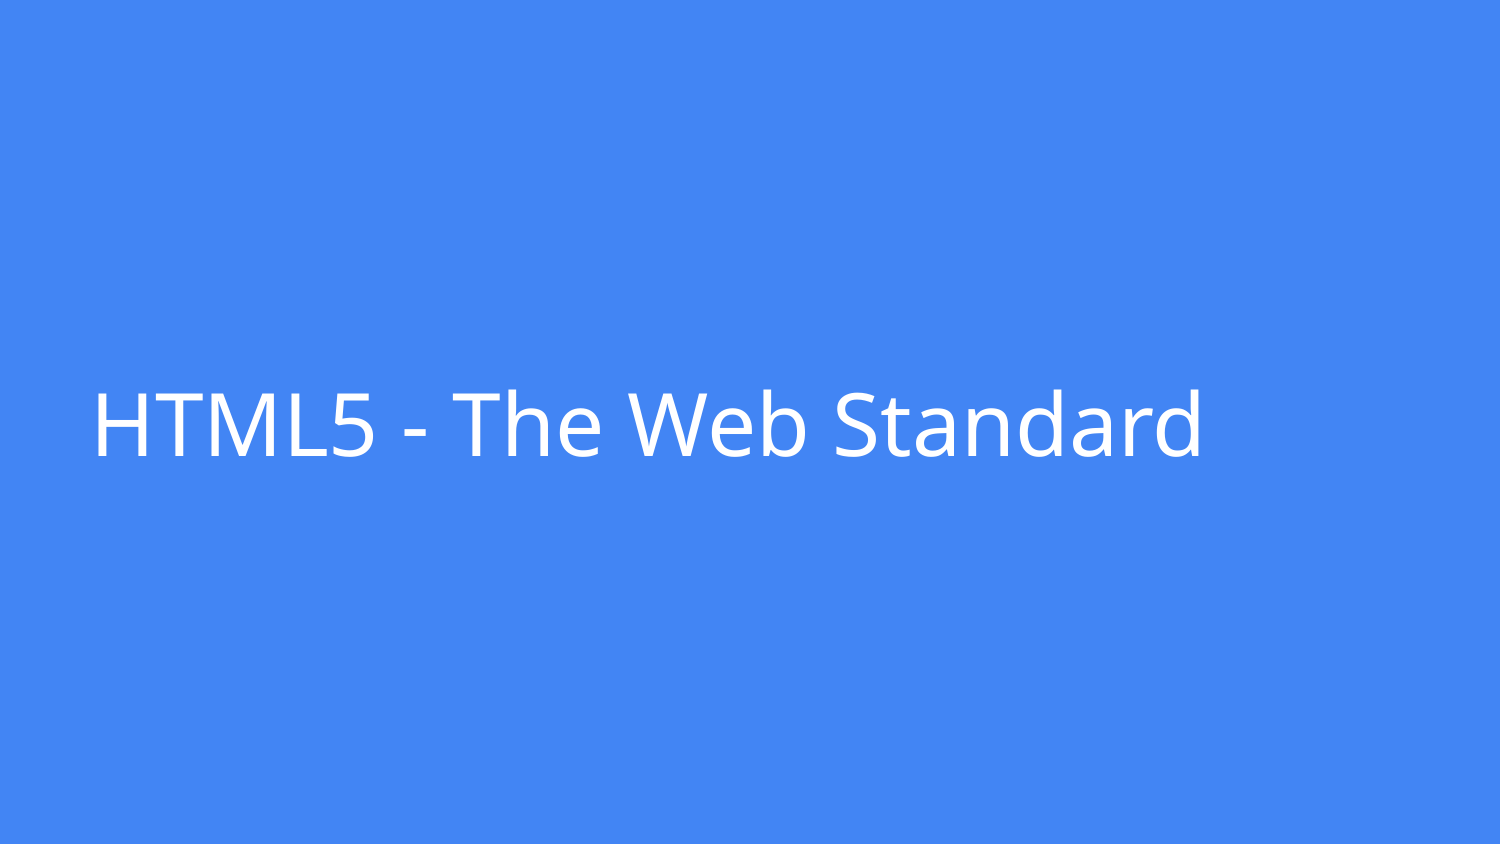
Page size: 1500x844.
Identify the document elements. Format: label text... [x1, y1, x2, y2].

title HTML5 - The Web Standard [75, 338, 1425, 505]
